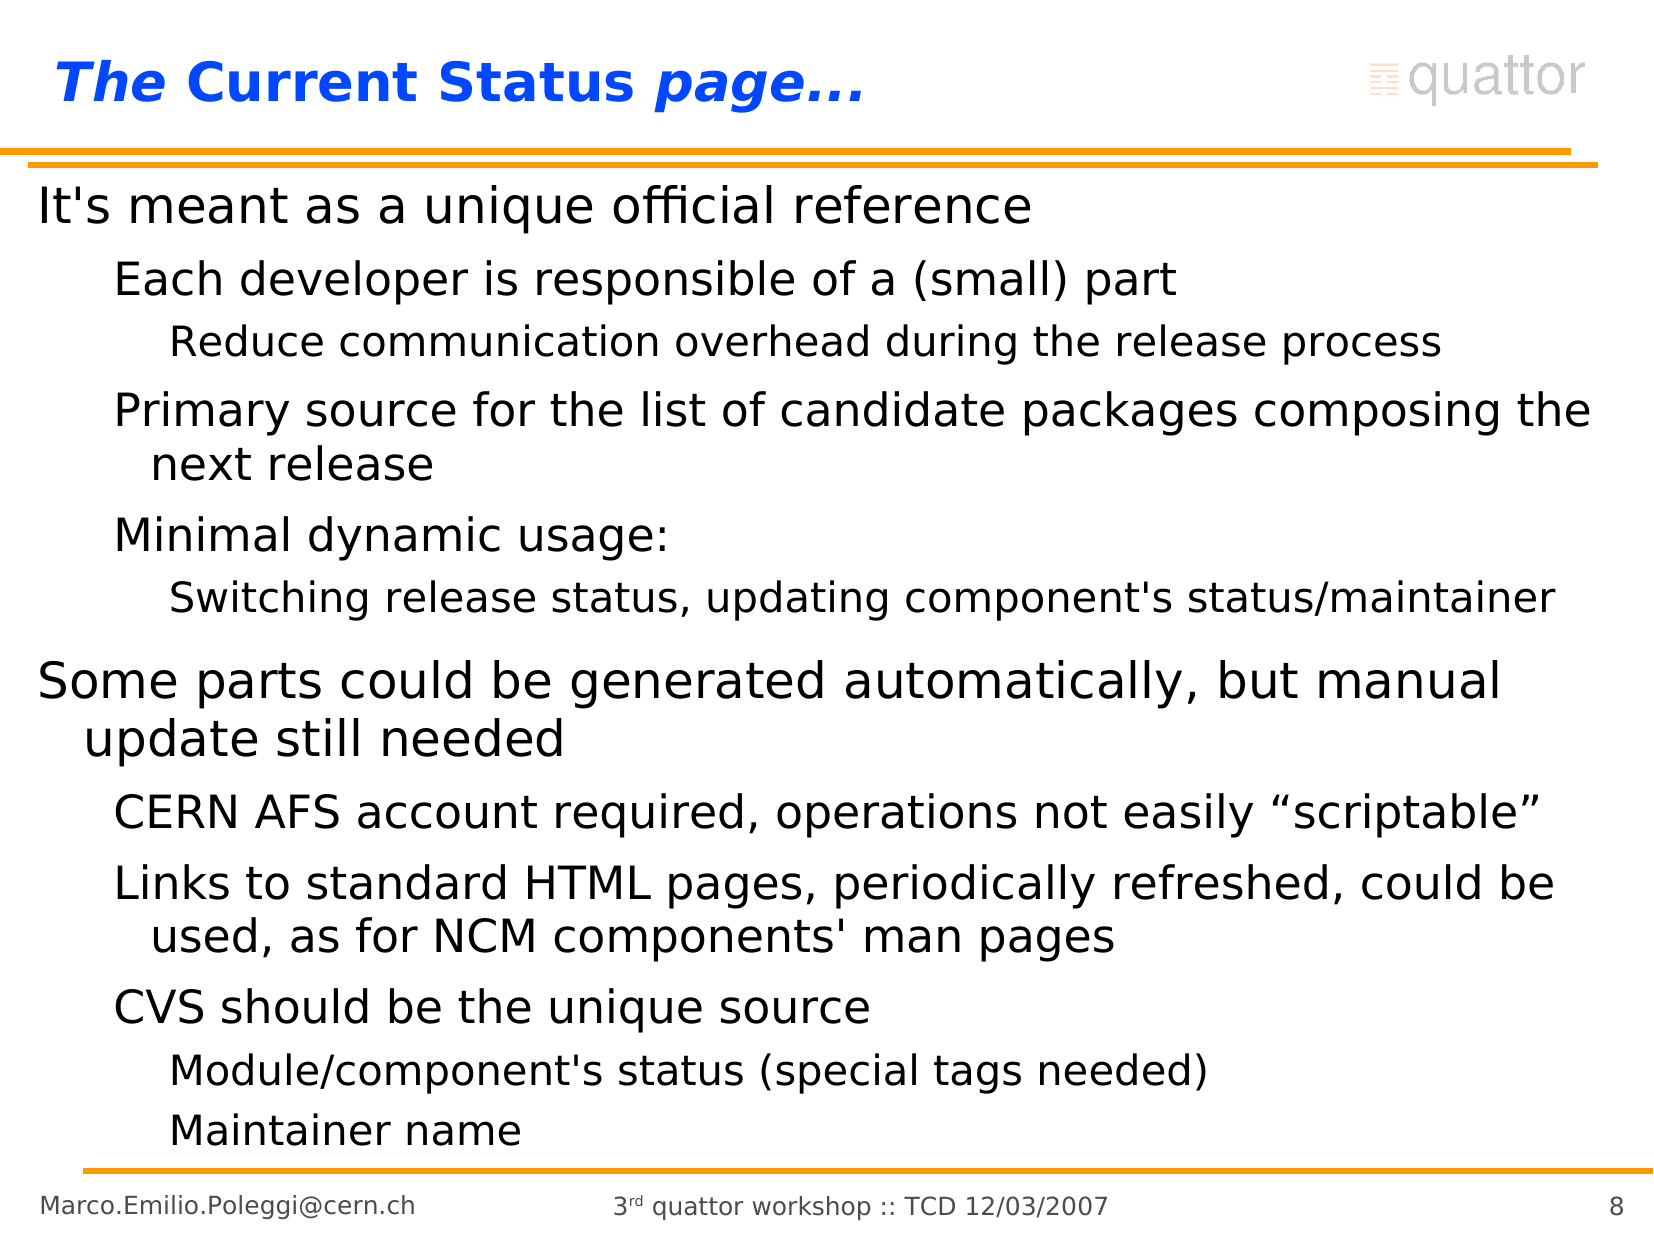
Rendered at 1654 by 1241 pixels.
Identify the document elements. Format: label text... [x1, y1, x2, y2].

title The Current Status page... [55, 48, 1241, 116]
list It's meant as a unique official reference Each developer is responsible of a (small) part Reduce communication overhead during the release process Primary source for the list of candidate packages composing the next release Minimal dynamic usage: Switching release status, updating component's status/maintainer Some parts could be generated automatically, but manual update still needed CERN AFS account required, operations not easily “scriptable” Links to standard HTML pages, periodically refreshed, could be used, as for NCM components' man pages CVS should be the unique source Module/component's status (special tags needed) Maintainer name [37, 177, 1613, 1156]
